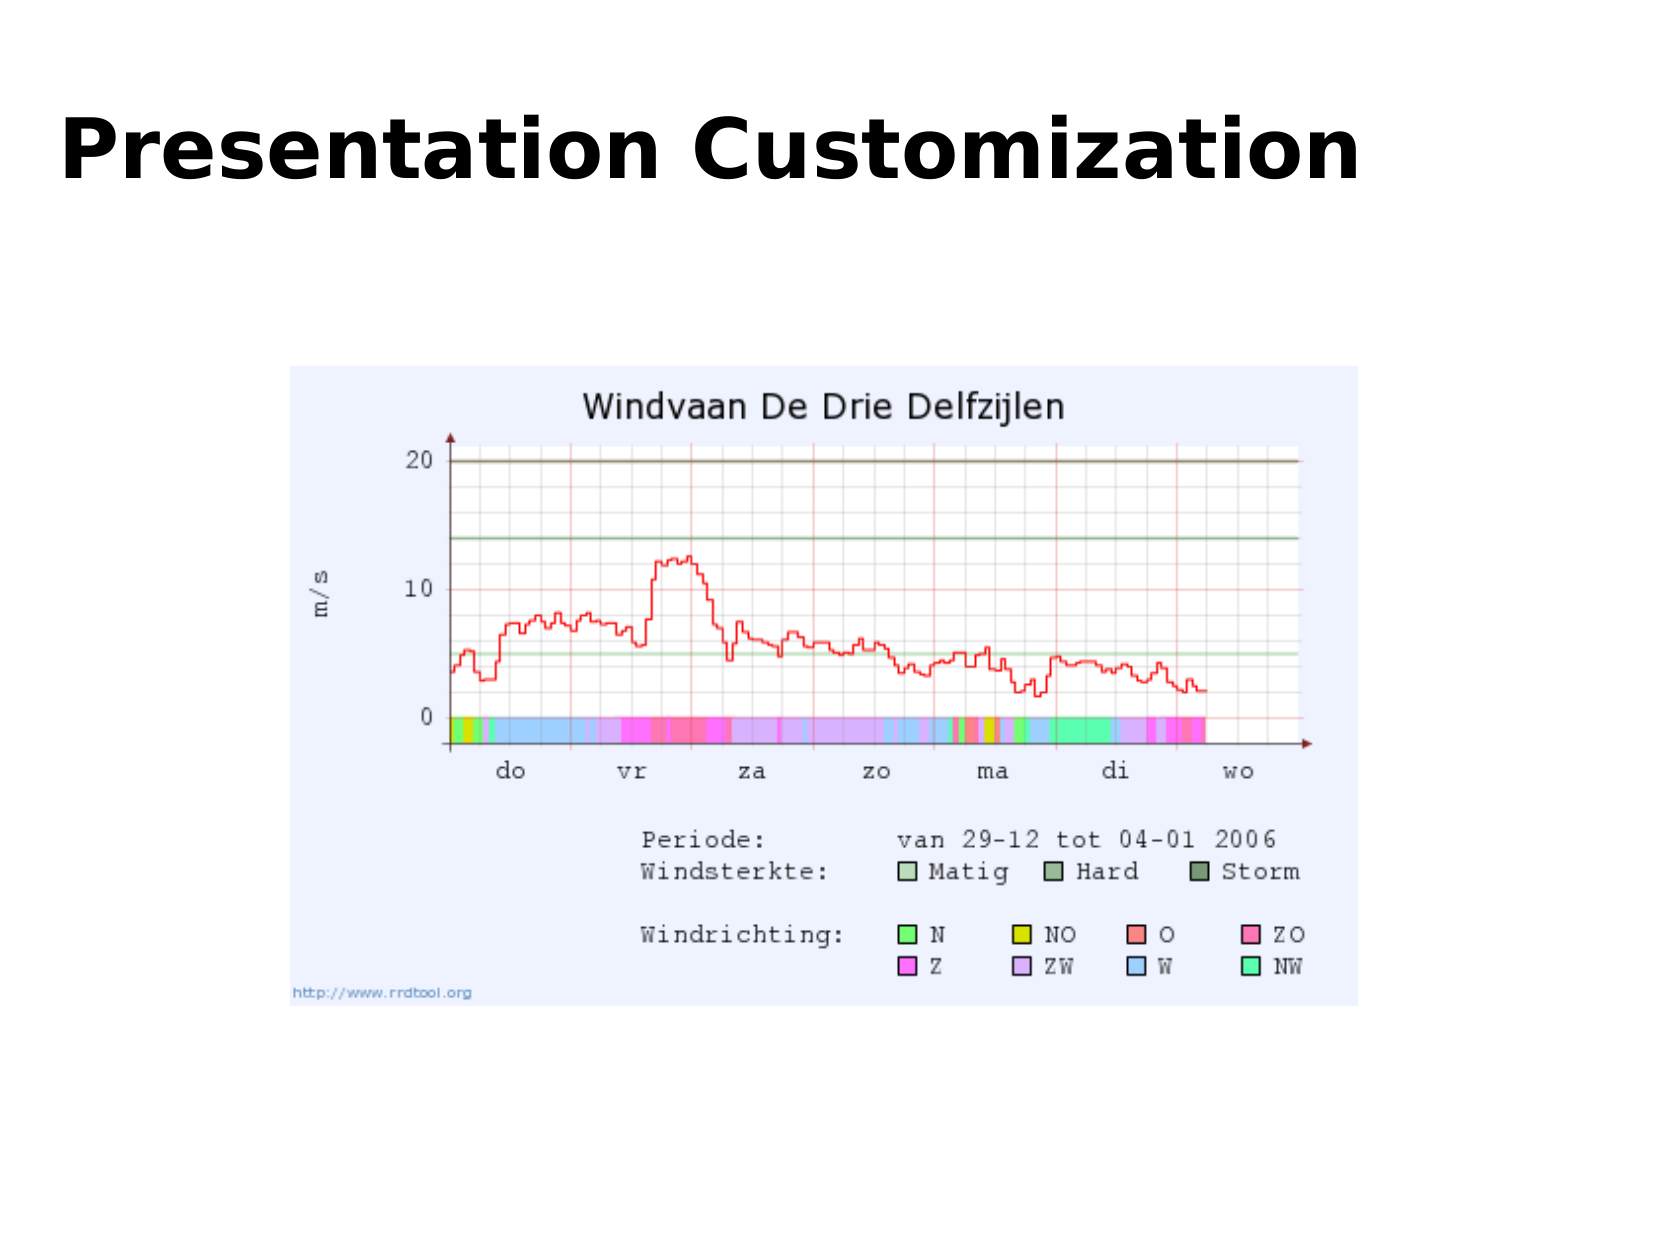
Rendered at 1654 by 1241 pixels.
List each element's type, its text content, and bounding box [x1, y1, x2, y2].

title Presentation Customization [59, 75, 1607, 225]
picture [290, 366, 1358, 1006]
